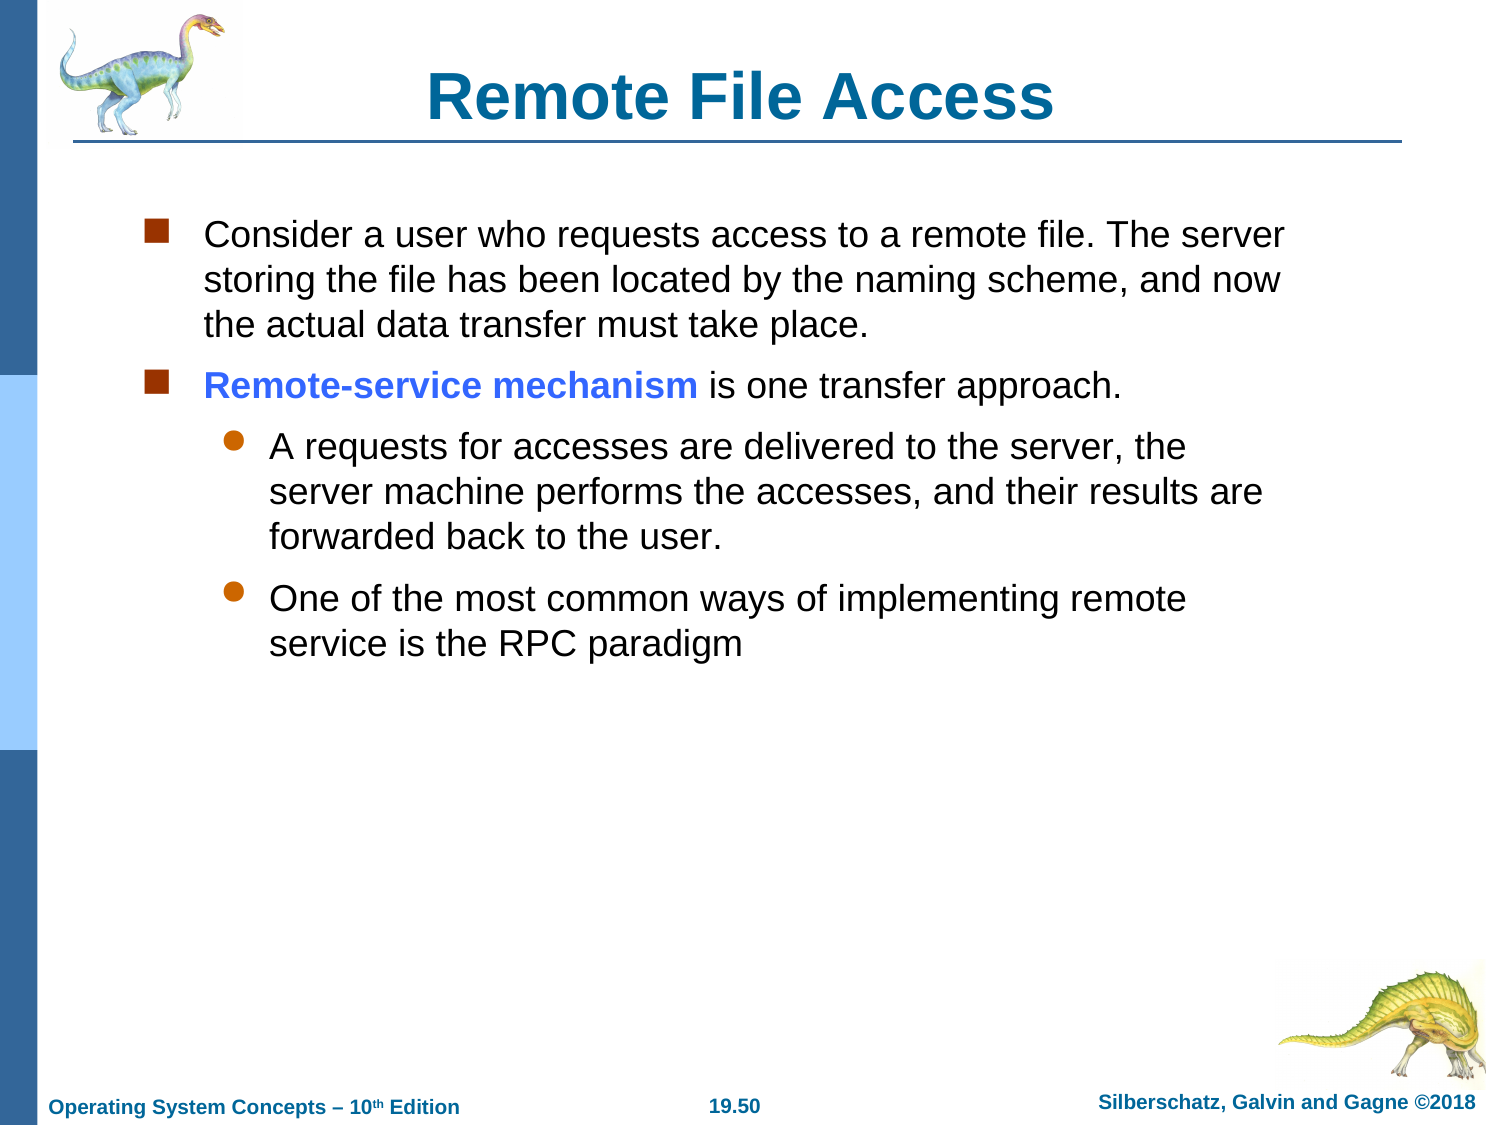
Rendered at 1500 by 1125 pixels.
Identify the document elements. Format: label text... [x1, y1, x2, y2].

picture [1415, 1094, 1423, 1099]
picture [1275, 959, 1486, 1090]
list Consider a user who requests access to a remote file. The server storing the file has been located by the naming scheme, and now the actual data transfer must take place. Remote-service mechanism is one transfer approach. A requests for accesses are delivered to the server, the server machine performs the accesses, and their results are forwarded back to the user. One of the most common ways of implementing remote service is the RPC paradigm [132, 202, 1304, 946]
title Remote File Access [75, 45, 1426, 141]
picture [46, 0, 243, 149]
